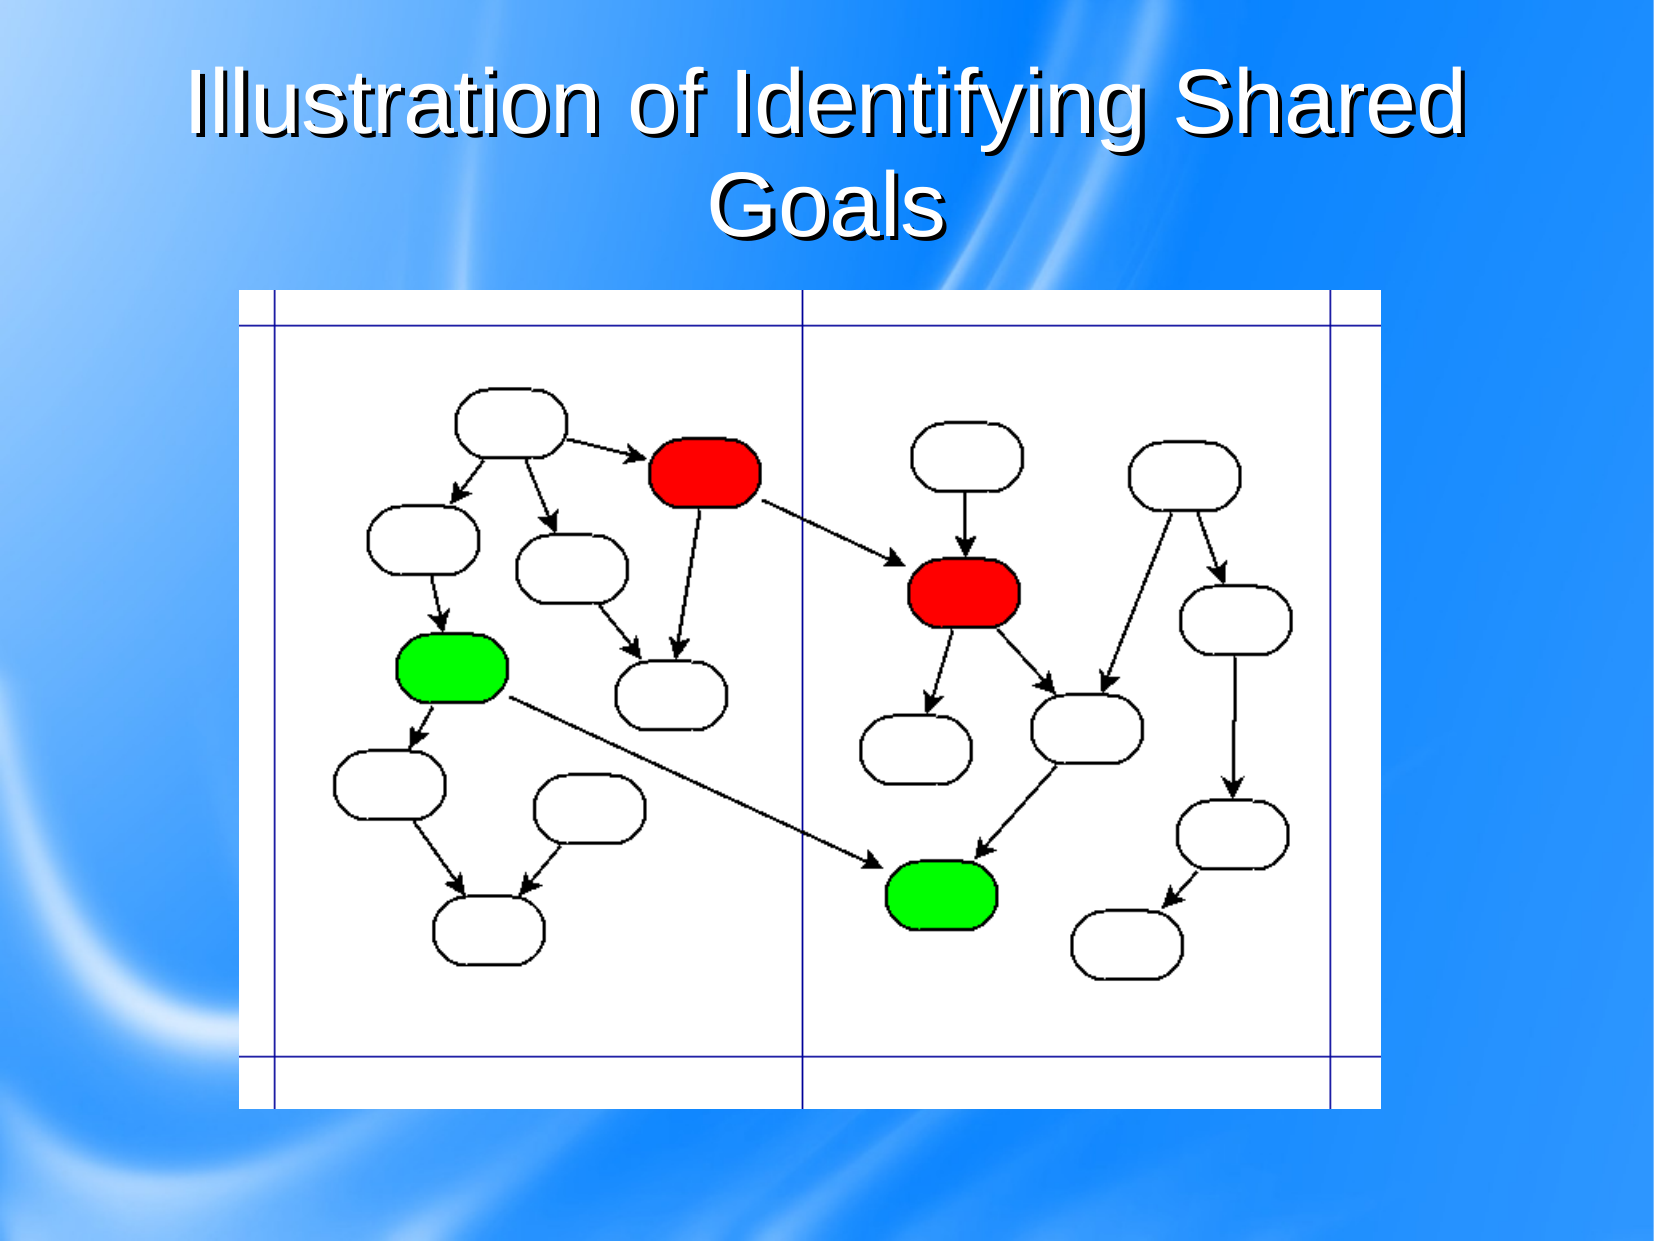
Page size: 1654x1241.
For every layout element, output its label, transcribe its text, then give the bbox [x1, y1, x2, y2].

title Illustration of Identifying Shared Goals [82, 39, 1571, 267]
picture [0, 0, 1654, 1241]
